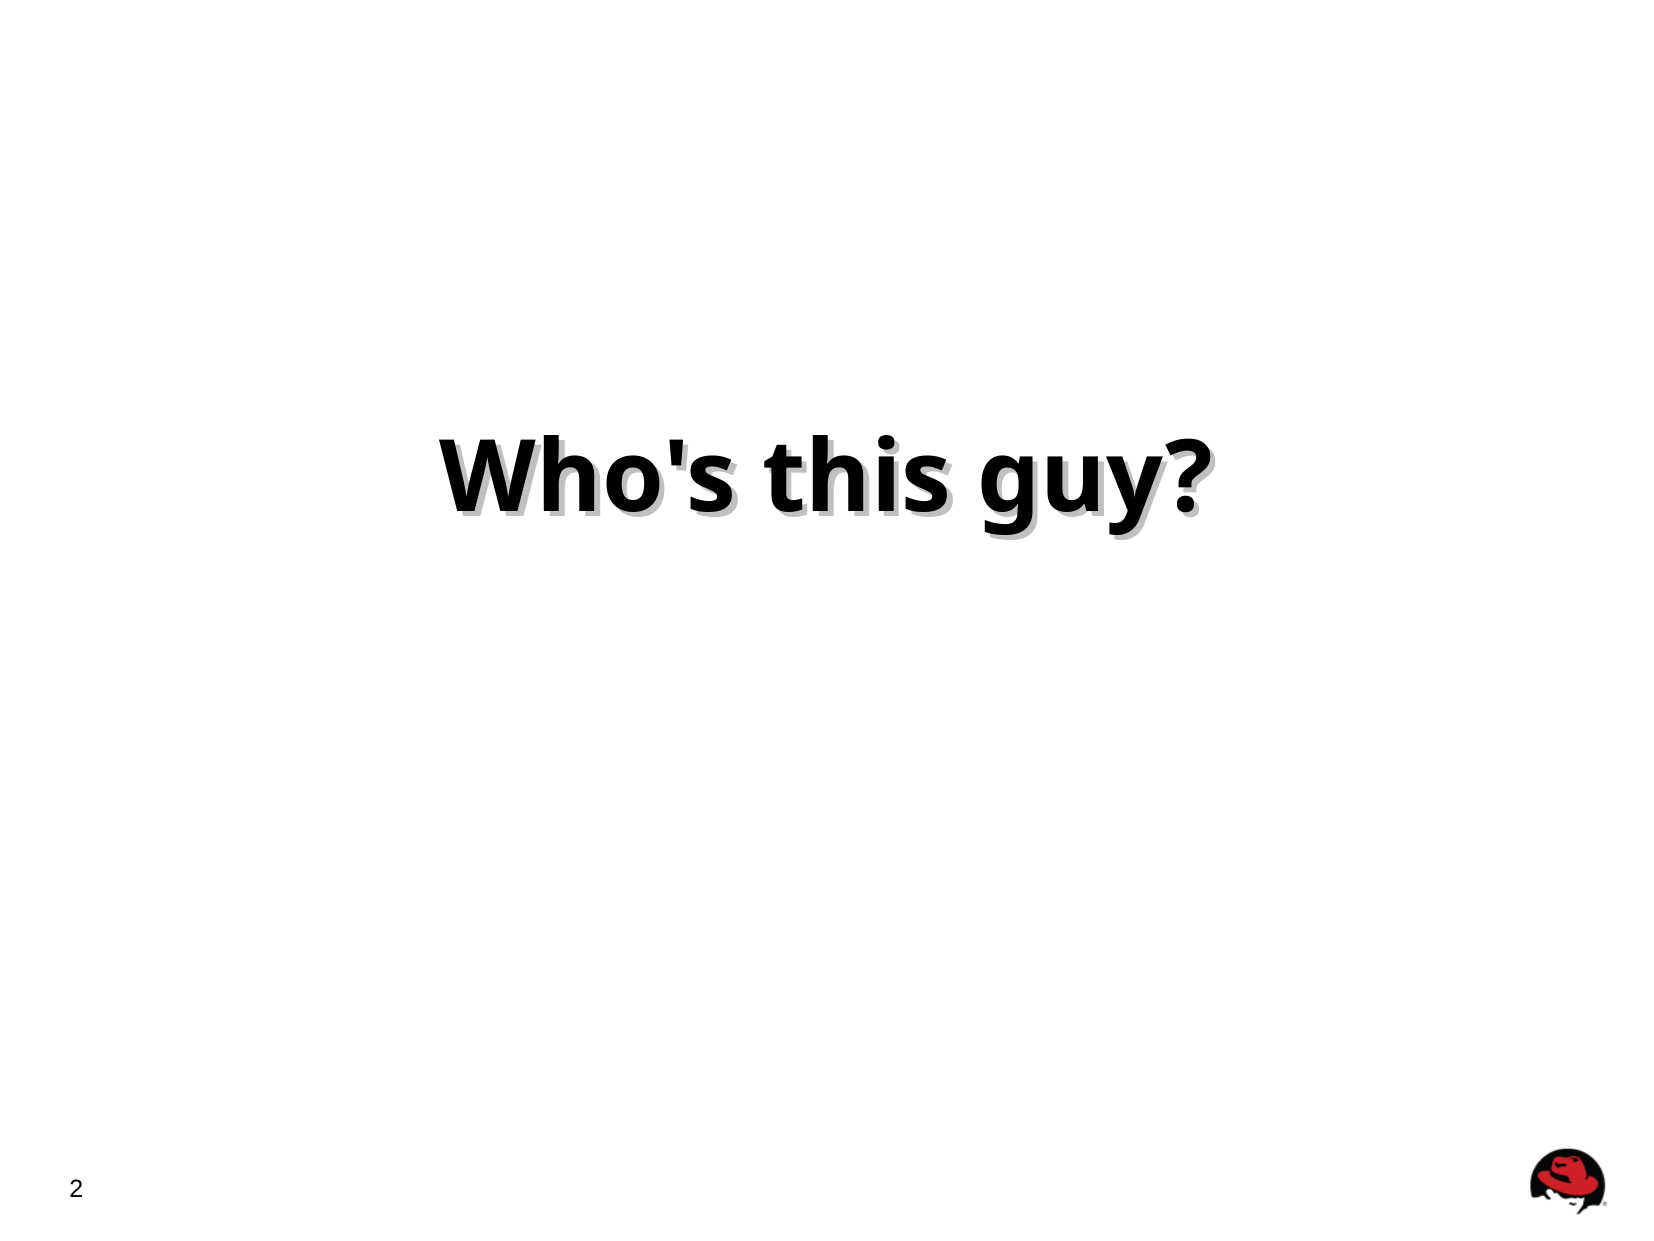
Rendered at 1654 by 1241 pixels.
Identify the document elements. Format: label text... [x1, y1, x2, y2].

picture [1529, 1146, 1613, 1224]
subtitle Who's this guy? [82, 37, 1571, 1039]
